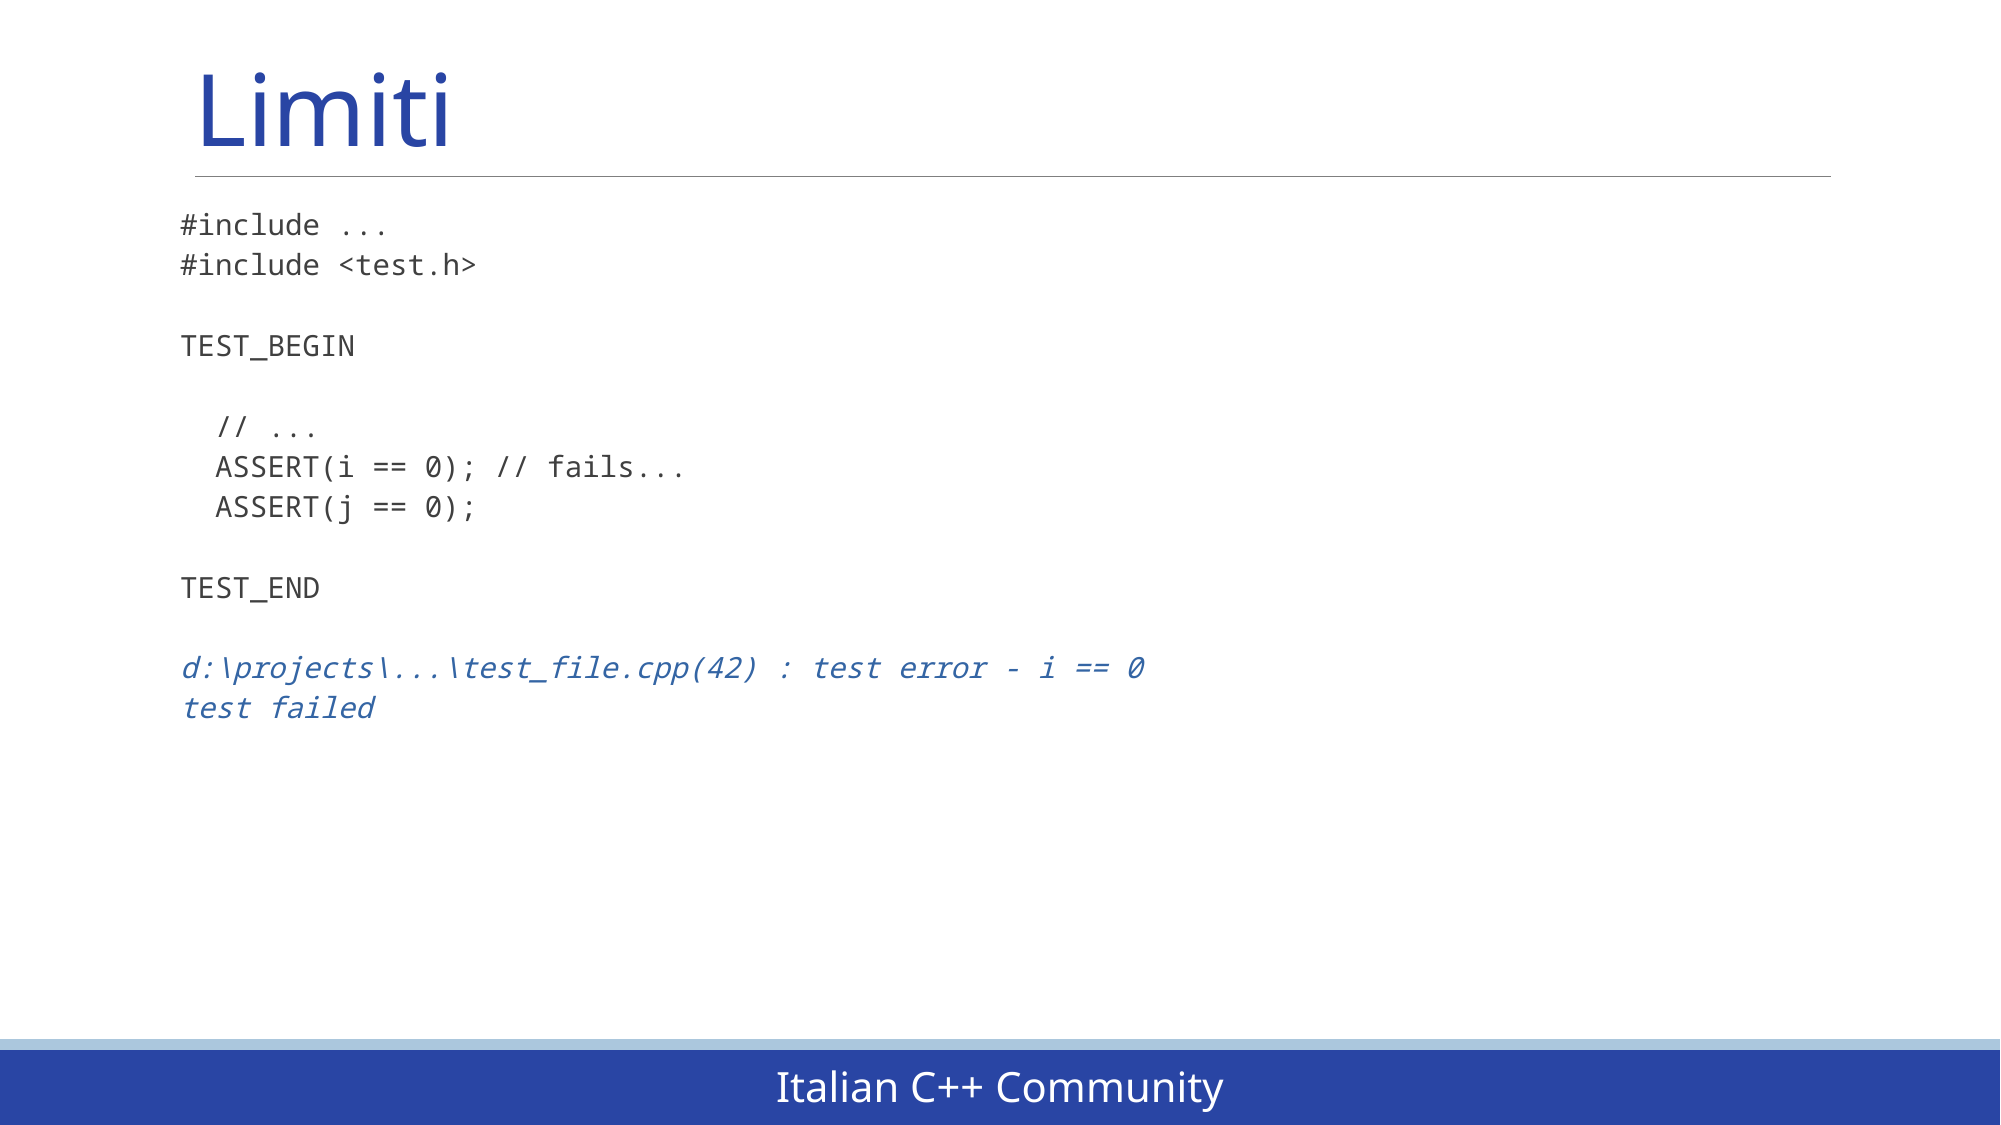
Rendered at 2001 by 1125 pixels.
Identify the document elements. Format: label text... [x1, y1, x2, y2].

title Limiti [179, 2, 1830, 175]
list #include ... #include <test.h> TEST_BEGIN // ... ASSERT(i == 0); // fails... ASSERT(j == 0); TEST_END d:\projects\...\test_file.cpp(42) : test error - i == 0 test failed [179, 202, 1830, 1011]
